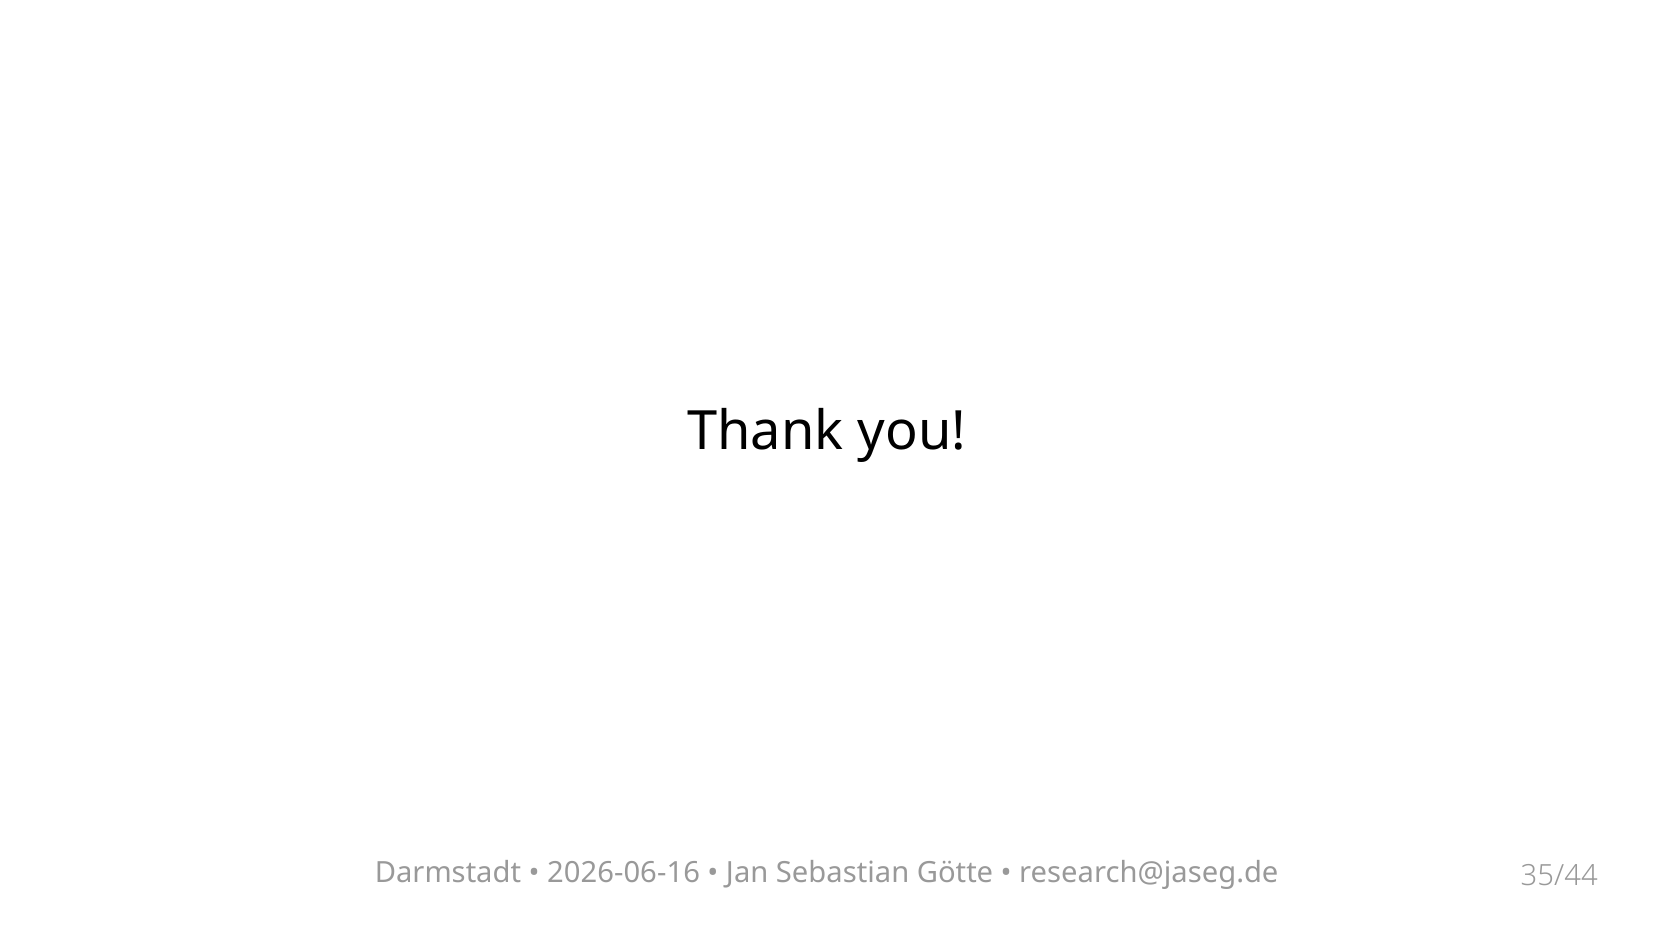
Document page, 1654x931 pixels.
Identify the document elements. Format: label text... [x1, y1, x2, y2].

text_box Thank you! [177, 383, 1477, 503]
